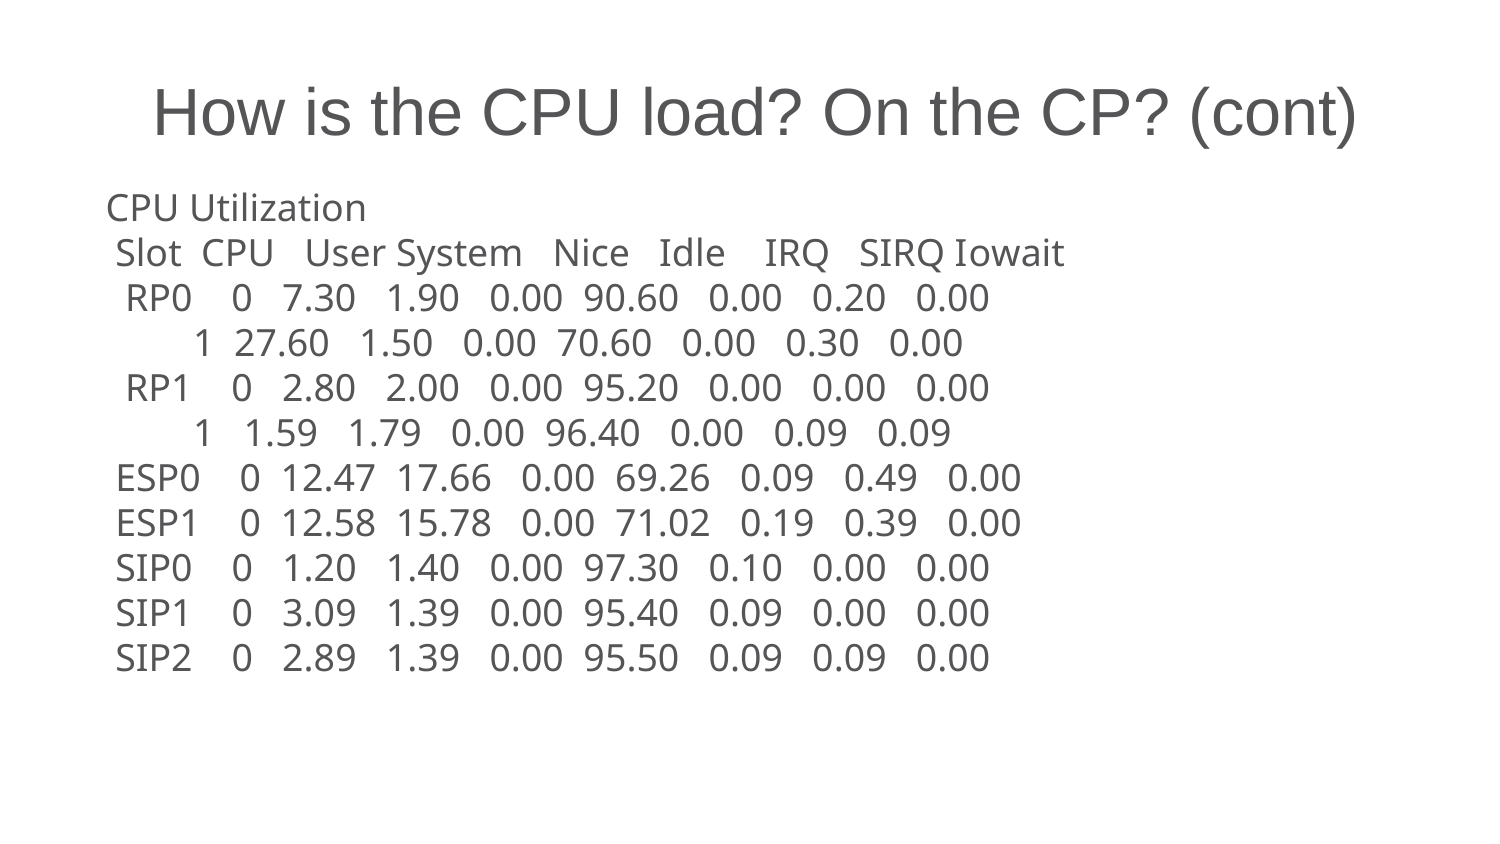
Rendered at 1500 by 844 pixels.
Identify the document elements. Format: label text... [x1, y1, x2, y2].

list CPU Utilization Slot CPU User System Nice Idle IRQ SIRQ Iowait RP0 0 7.30 1.90 0.00 90.60 0.00 0.20 0.00 1 27.60 1.50 0.00 70.60 0.00 0.30 0.00 RP1 0 2.80 2.00 0.00 95.20 0.00 0.00 0.00 1 1.59 1.79 0.00 96.40 0.00 0.09 0.09 ESP0 0 12.47 17.66 0.00 69.26 0.09 0.49 0.00 ESP1 0 12.58 15.78 0.00 71.02 0.19 0.39 0.00 SIP0 0 1.20 1.40 0.00 97.30 0.10 0.00 0.00 SIP1 0 3.09 1.39 0.00 95.40 0.09 0.00 0.00 SIP2 0 2.89 1.39 0.00 95.50 0.09 0.09 0.00 [71, 177, 1441, 741]
title How is the CPU load? On the CP? (cont) [71, 55, 1441, 177]
